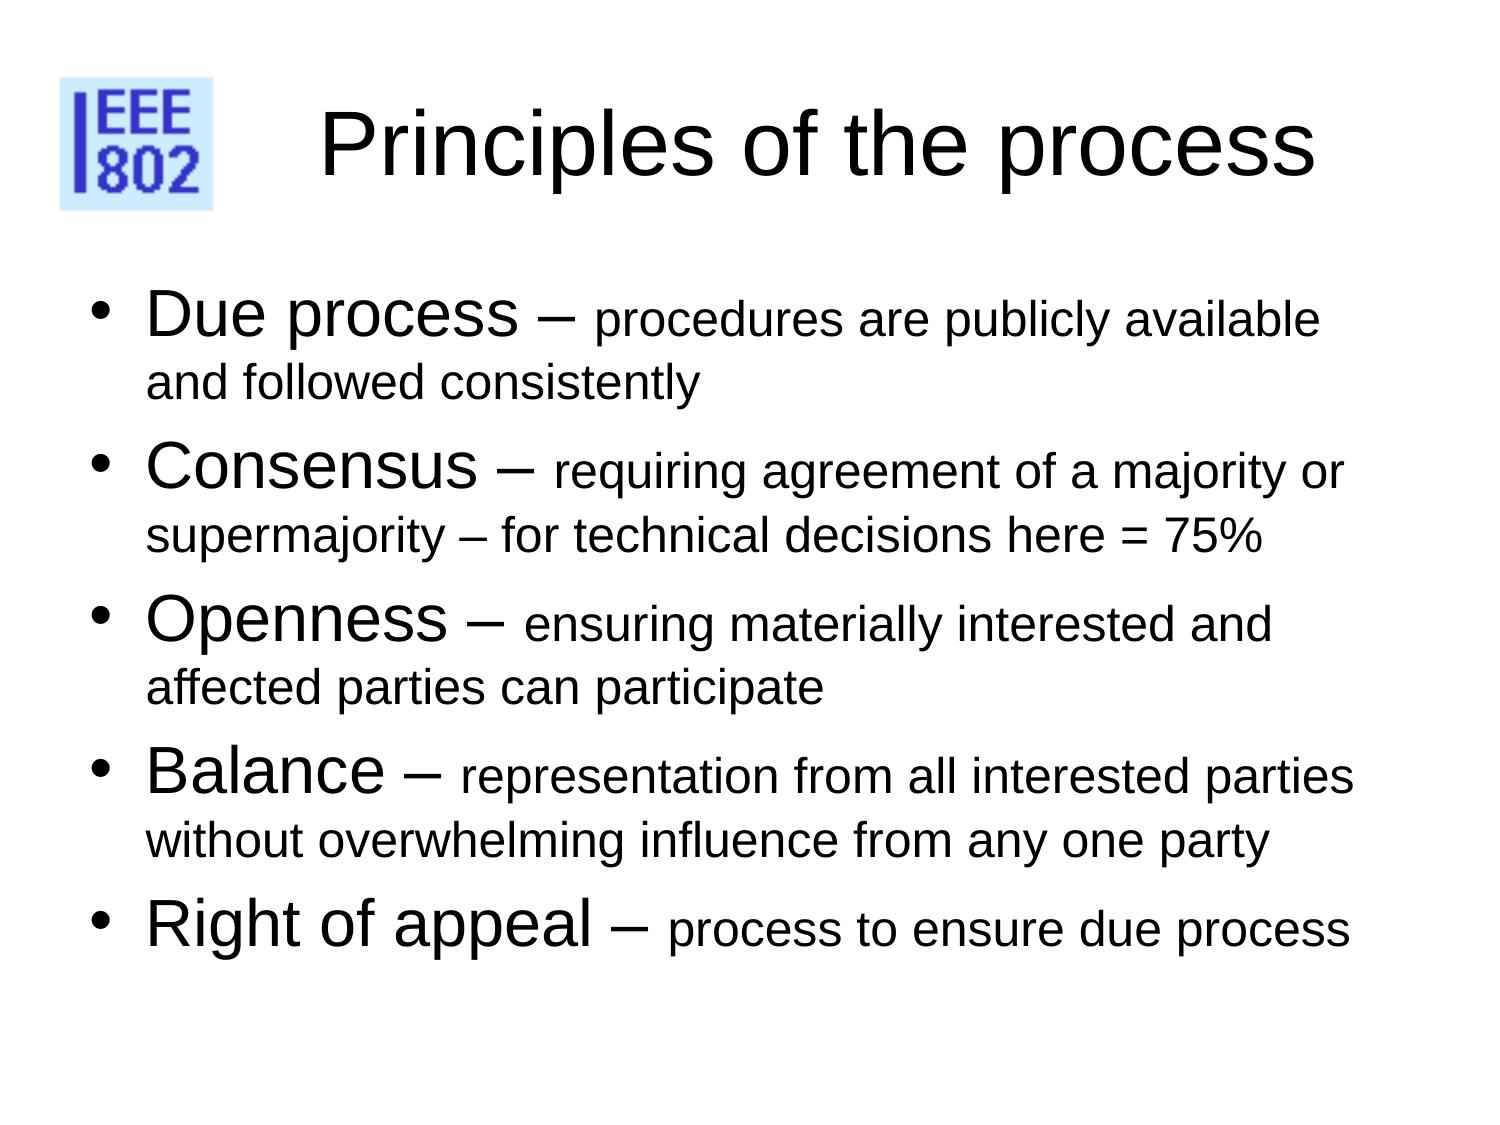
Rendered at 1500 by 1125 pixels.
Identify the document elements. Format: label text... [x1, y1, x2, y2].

picture [37, 49, 232, 250]
text_box Due process – procedures are publicly available and followed consistently Consensus – requiring agreement of a majority or supermajority – for technical decisions here = 75% Openness – ensuring materially interested and affected parties can participate Balance – representation from all interested parties without overwhelming influence from any one party Right of appeal – process to ensure due process [74, 262, 1425, 1005]
text_box Principles of the process [212, 45, 1425, 233]
